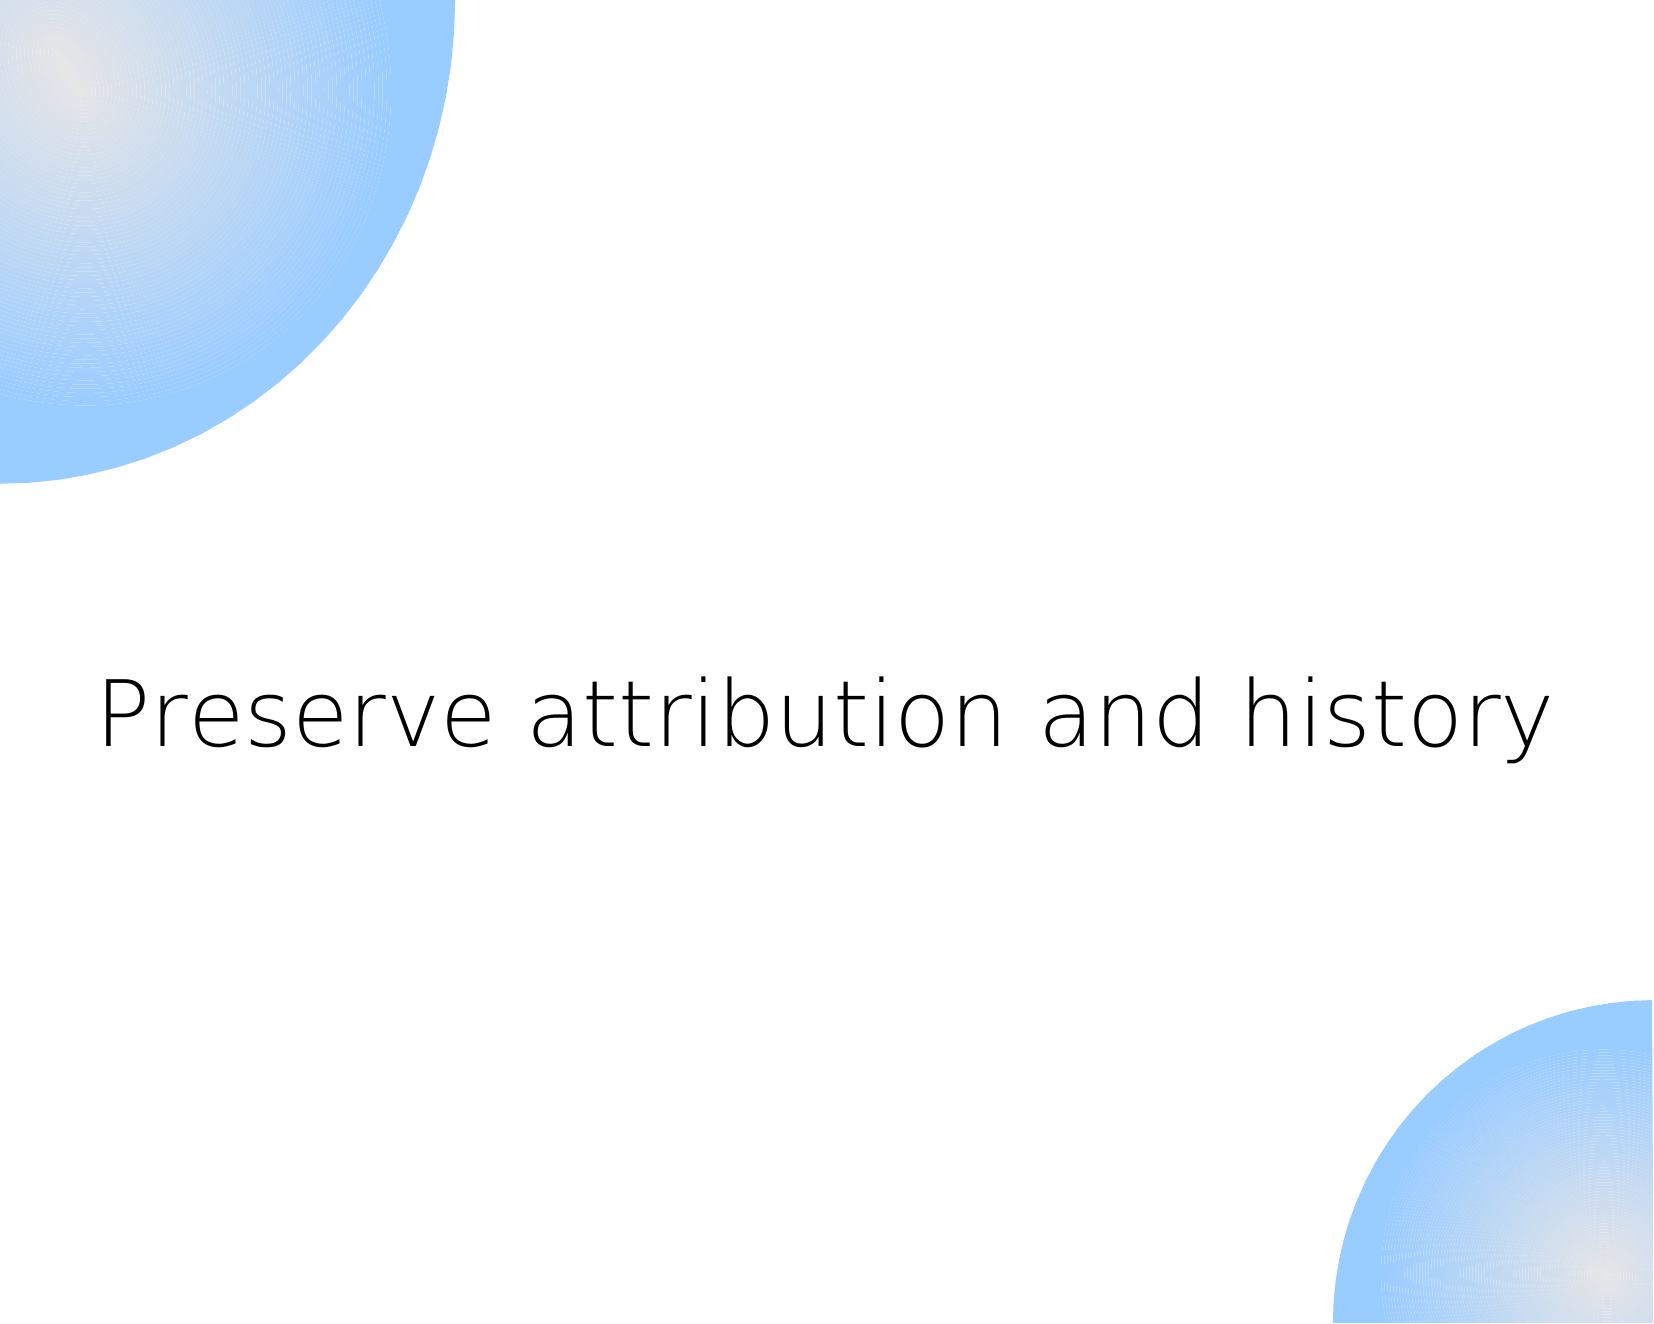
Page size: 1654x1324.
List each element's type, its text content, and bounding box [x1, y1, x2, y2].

subtitle Preserve attribution and history [82, 149, 1571, 1174]
